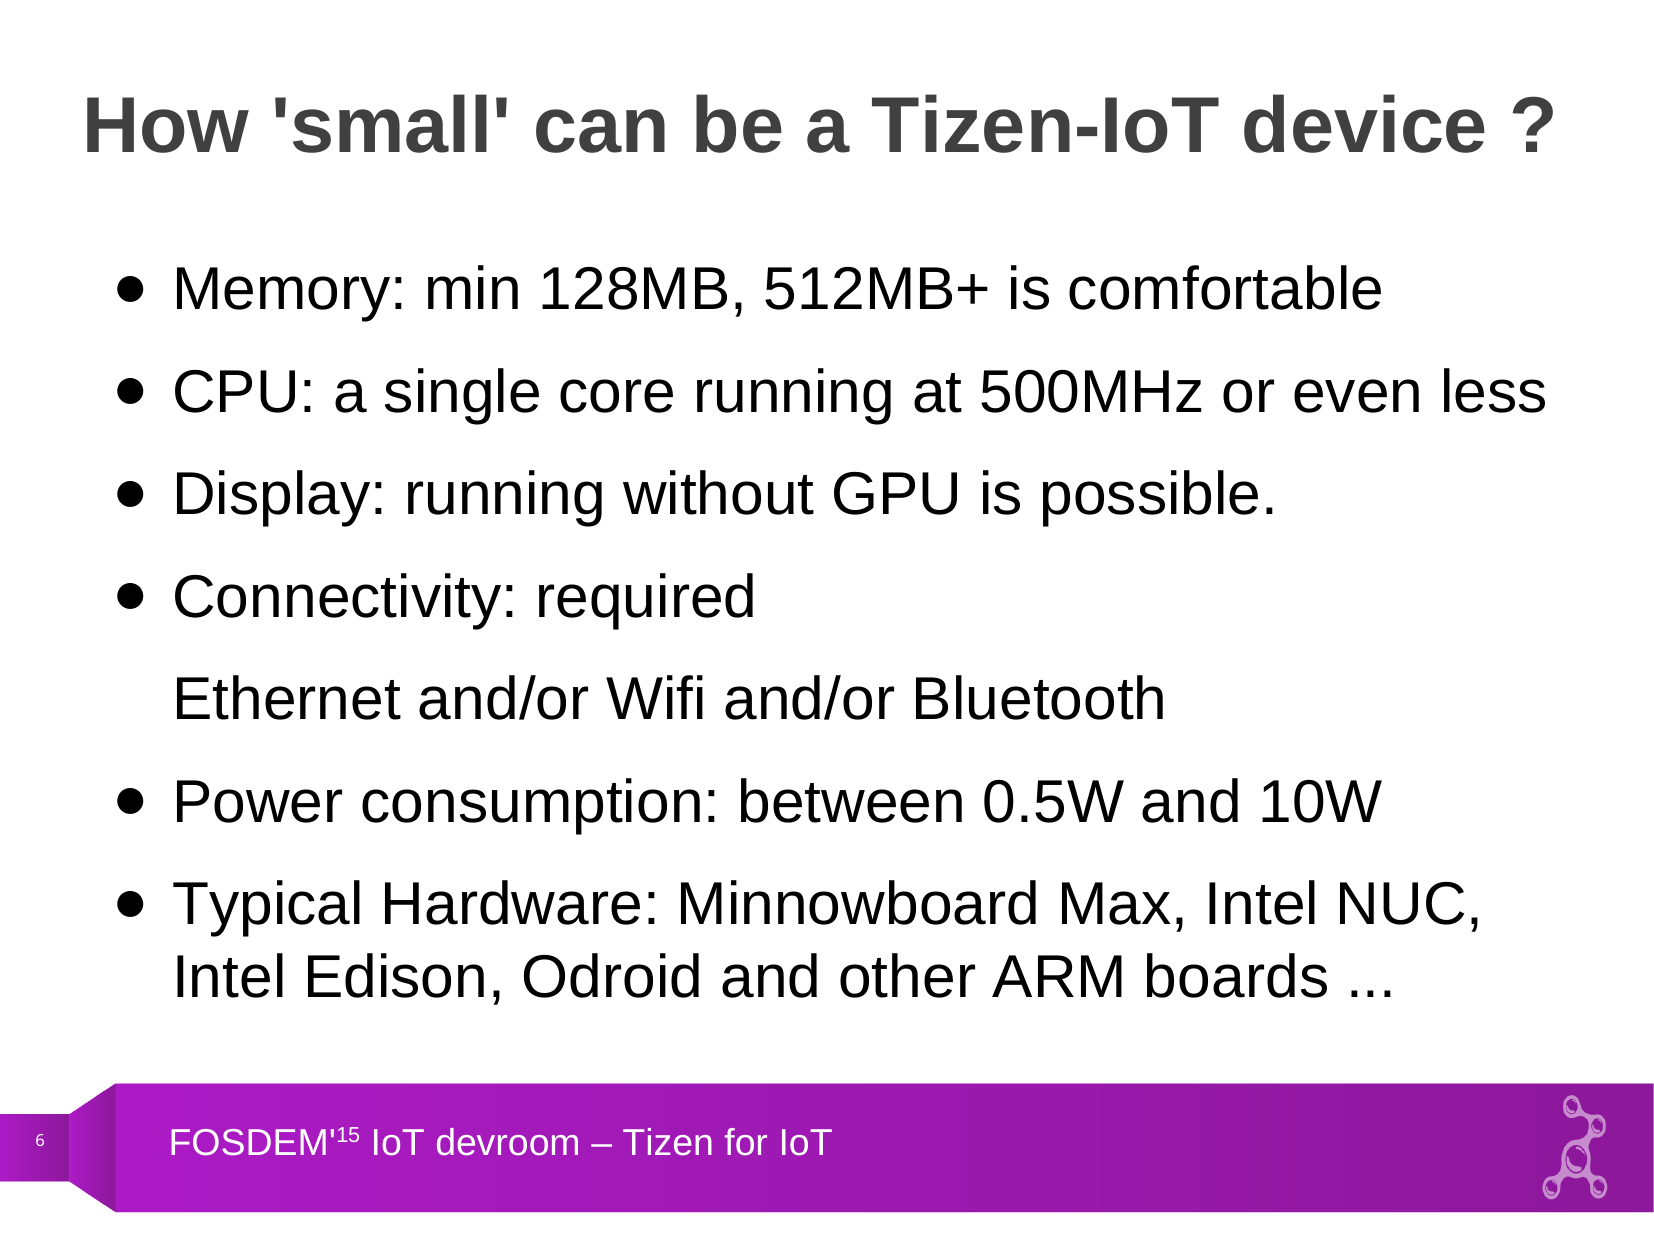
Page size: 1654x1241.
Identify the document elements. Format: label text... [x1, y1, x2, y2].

title How 'small' can be a Tizen-IoT device ? [82, 73, 1571, 235]
list Memory: min 128MB, 512MB+ is comfortable CPU: a single core running at 500MHz or even less Display: running without GPU is possible. Connectivity: required Ethernet and/or Wifi and/or Bluetooth Power consumption: between 0.5W and 10W Typical Hardware: Minnowboard Max, Intel NUC, Intel Edison, Odroid and other ARM boards ... [82, 249, 1571, 969]
picture [0, 0, 1654, 1241]
